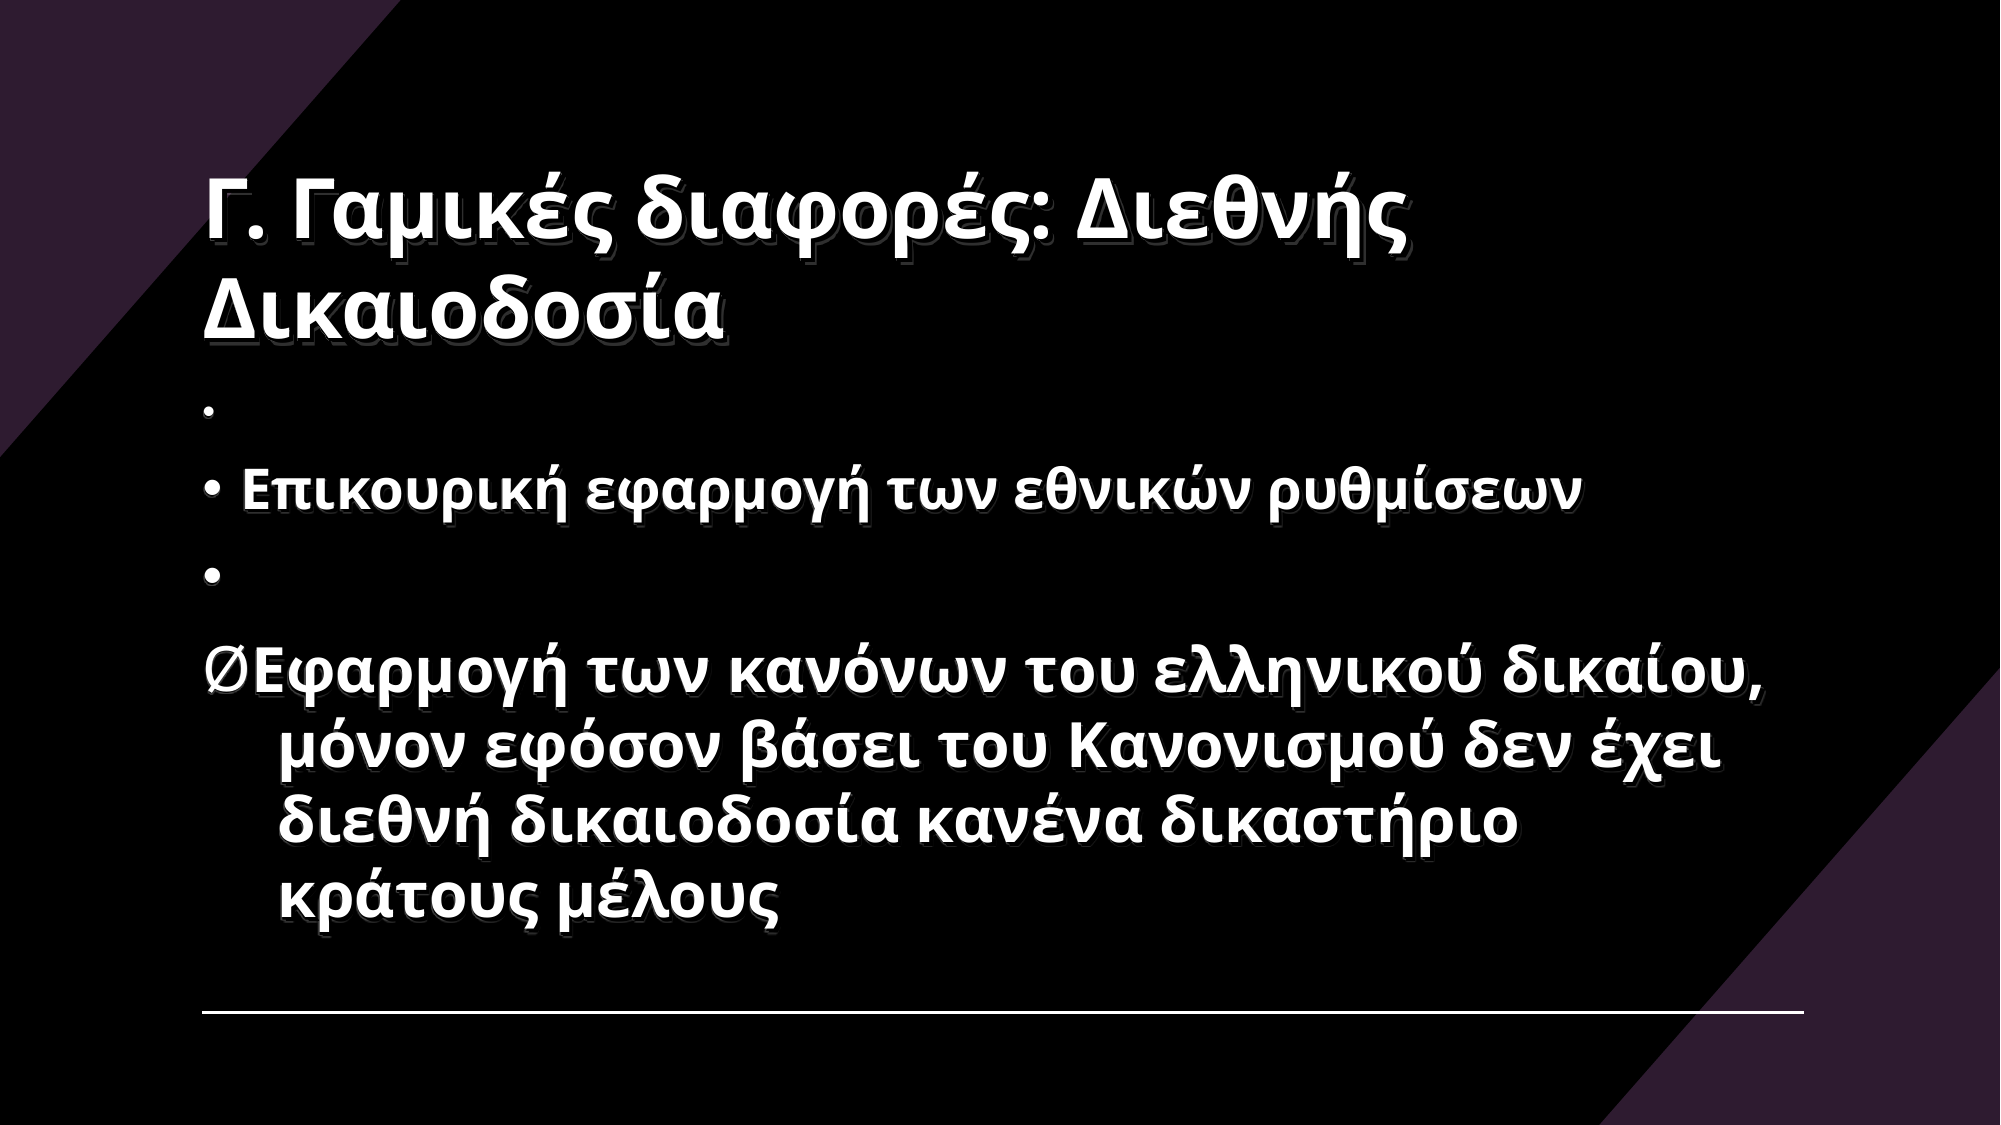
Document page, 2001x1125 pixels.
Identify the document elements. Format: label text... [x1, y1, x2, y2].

title Γ. Γαμικές διαφορές: Διεθνής Δικαιοδοσία [187, 143, 1813, 367]
list Επικουρική εφαρμογή των εθνικών ρυθμίσεων Εφαρμογή των κανόνων του ελληνικού δικαίου, μόνον εφόσον βάσει του Κανονισμού δεν έχει διεθνή δικαιοδοσία κανένα δικαστήριο κράτους μέλους [187, 382, 1813, 968]
